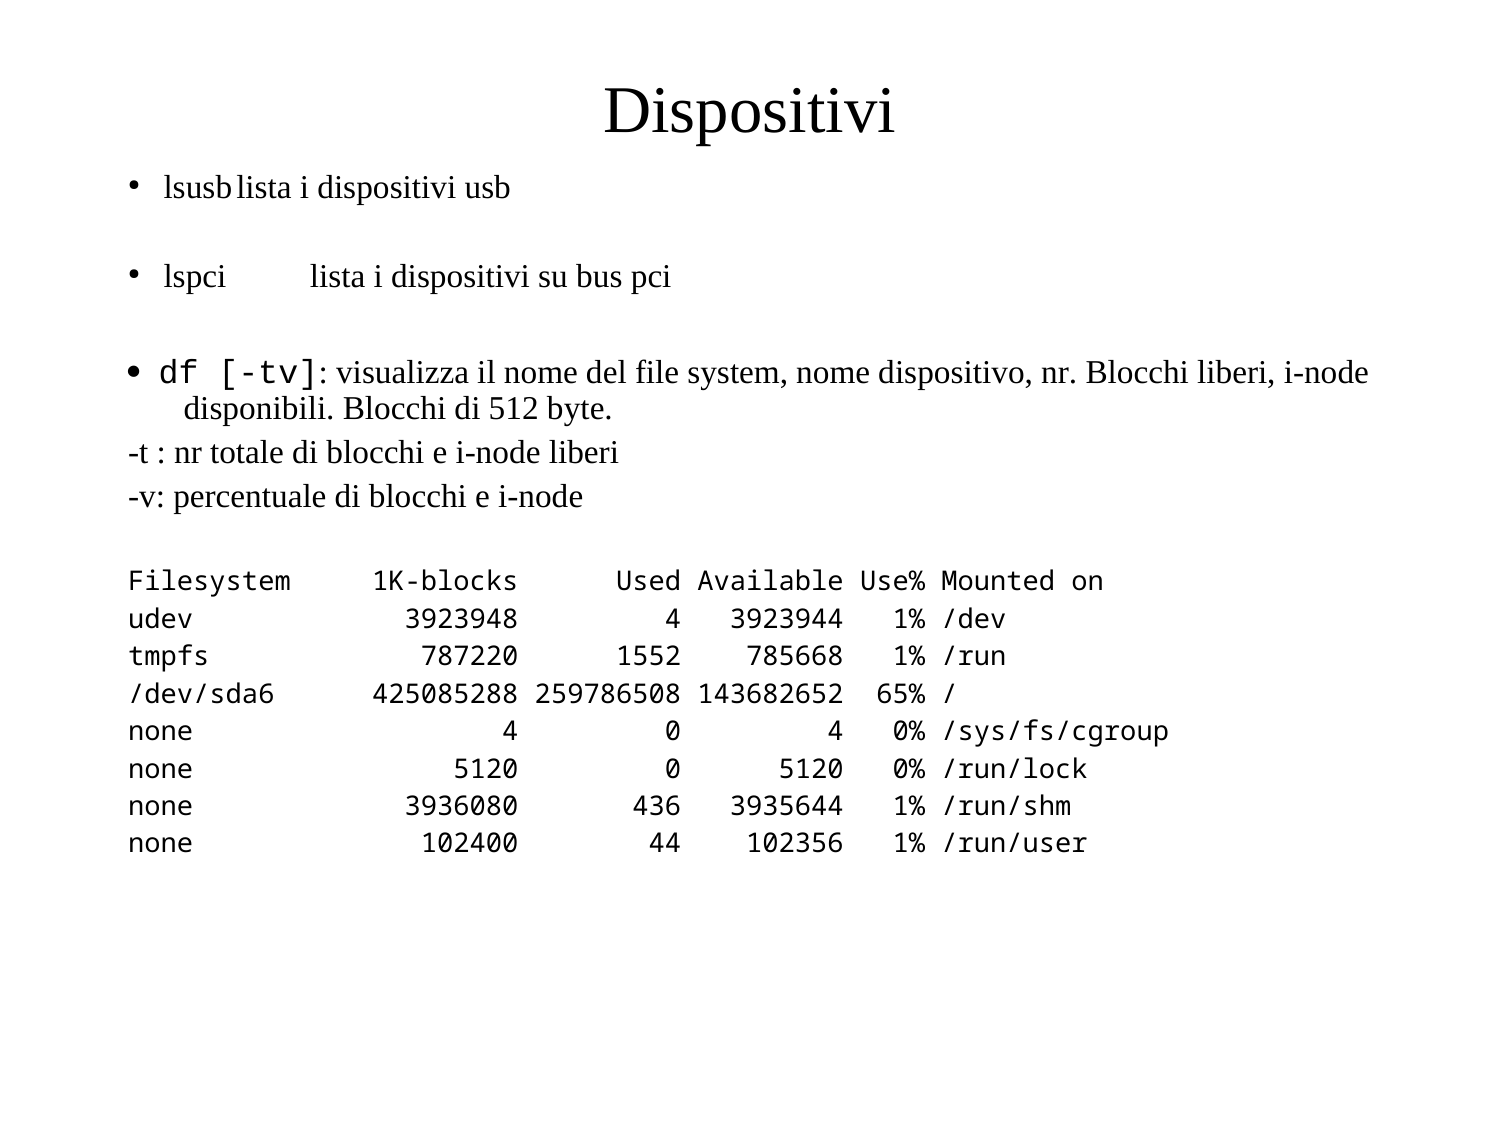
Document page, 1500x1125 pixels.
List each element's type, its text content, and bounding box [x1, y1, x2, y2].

list lsusb lista i dispositivi usb lspci lista i dispositivi su bus pci df [-tv]: visualizza il nome del file system, nome dispositivo, nr. Blocchi liberi, i-node disponibili. Blocchi di 512 byte. -t : nr totale di blocchi e i-node liberi -v: percentuale di blocchi e i-node Filesystem 1K-blocks Used Available Use% Mounted on udev 3923948 4 3923944 1% /dev tmpfs 787220 1552 785668 1% /run /dev/sda6 425085288 259786508 143682652 65% / none 4 0 4 0% /sys/fs/cgroup none 5120 0 5120 0% /run/lock none 3936080 436 3935644 1% /run/shm none 102400 44 102356 1% /run/user [112, 162, 1388, 1016]
title Dispositivi [112, 12, 1388, 162]
